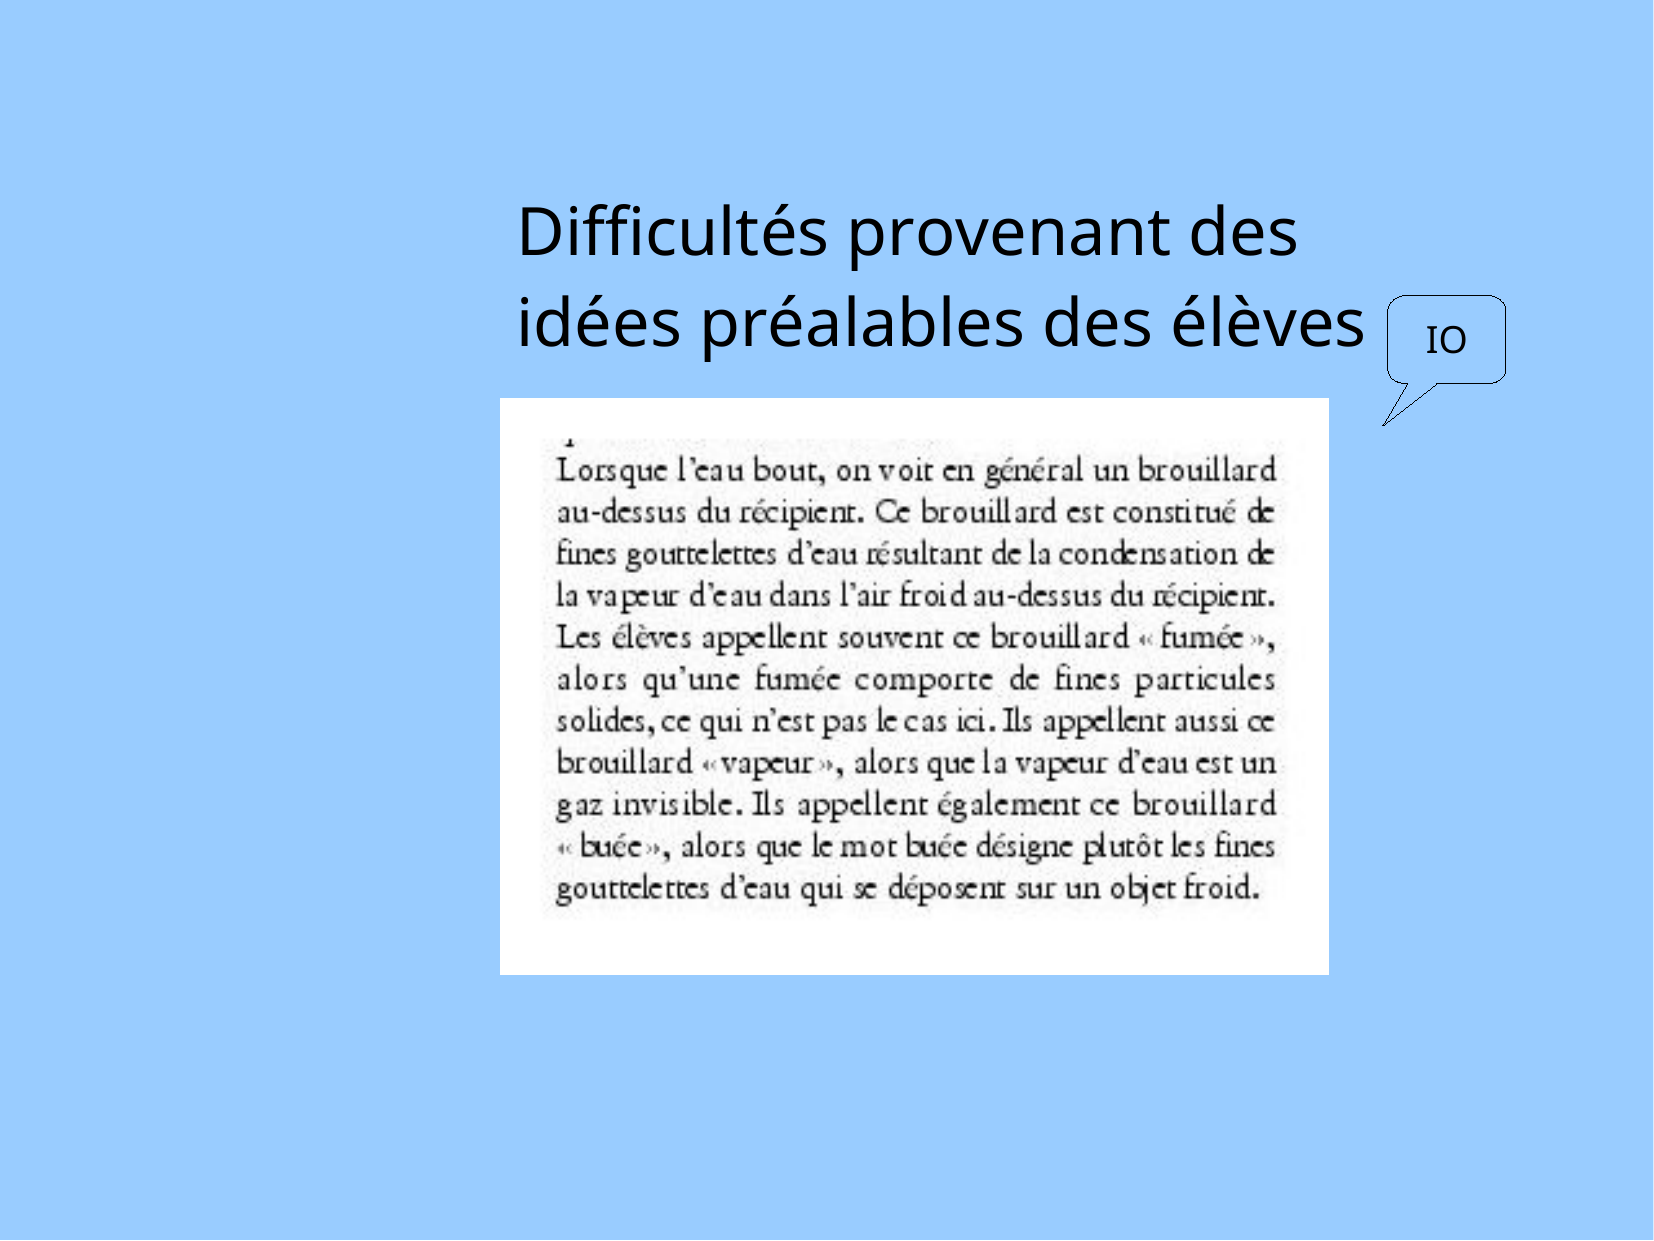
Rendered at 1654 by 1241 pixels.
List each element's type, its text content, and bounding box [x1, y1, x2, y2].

picture [500, 398, 1329, 975]
text_box Difficultés provenant des idées préalables des élèves [501, 177, 1418, 426]
text_box IO [1382, 295, 1506, 426]
